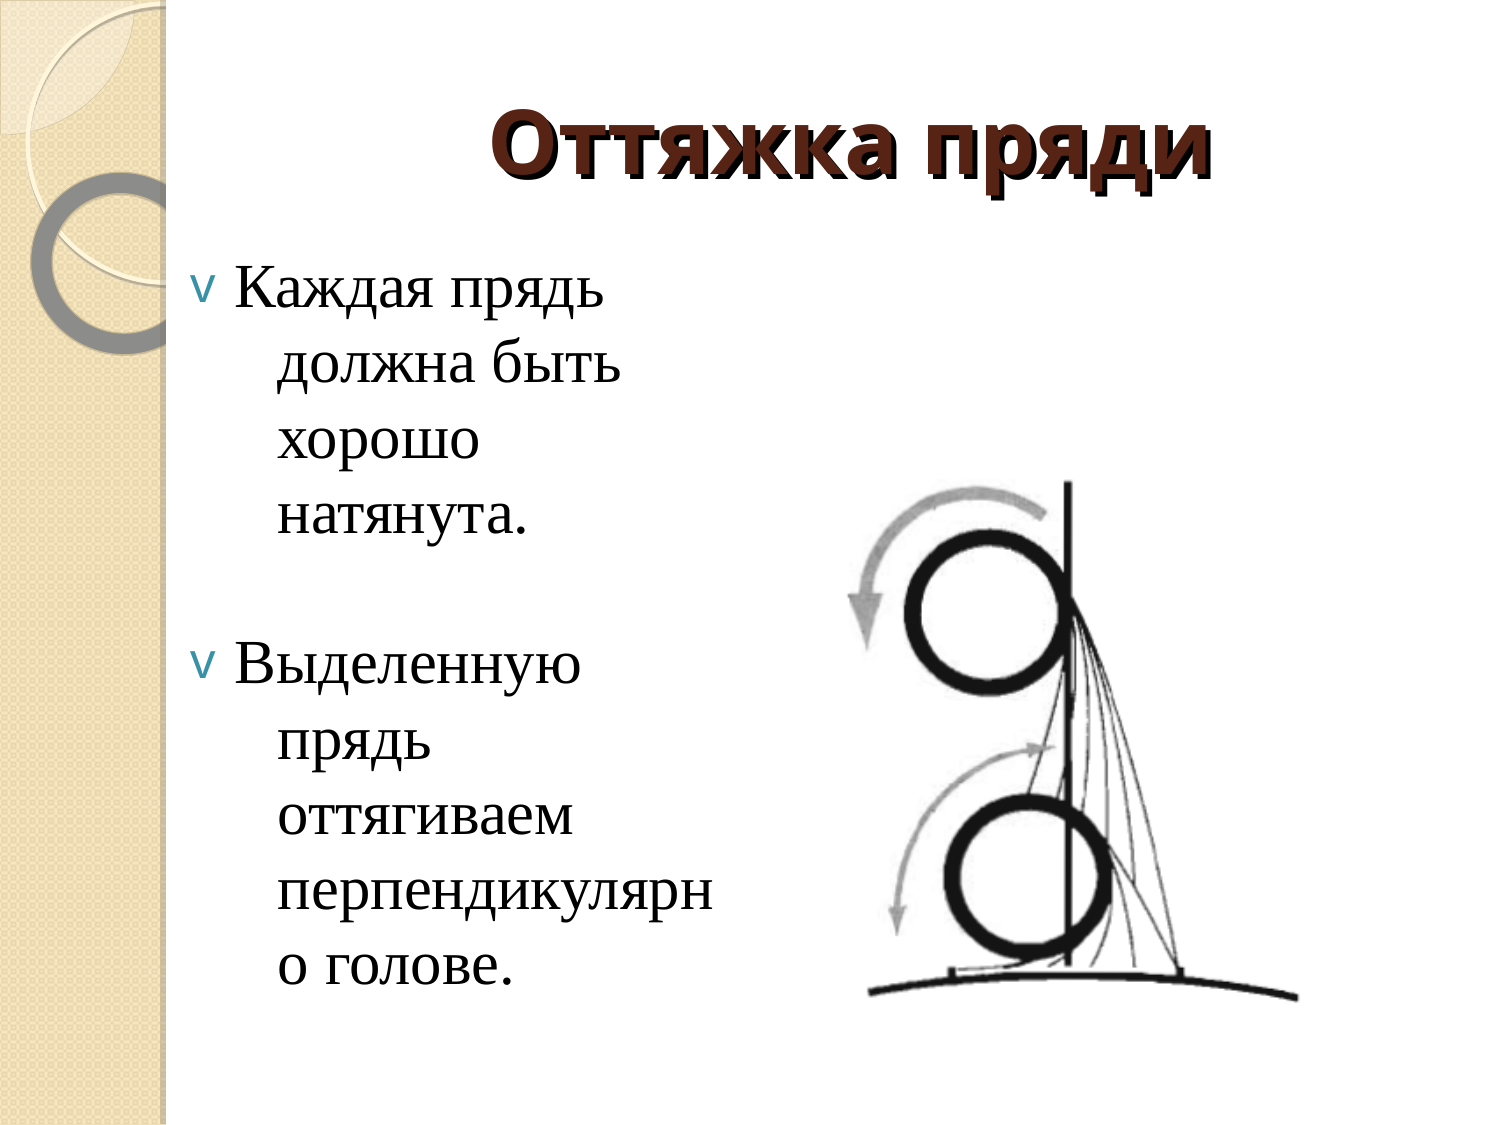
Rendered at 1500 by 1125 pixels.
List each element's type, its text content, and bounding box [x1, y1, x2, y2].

title Оттяжка пряди [235, 45, 1466, 233]
picture [785, 420, 1333, 1055]
list Каждая прядь должна быть хорошо натянута. Выделенную прядь оттягиваем перпендикулярно голове. [175, 237, 751, 1008]
